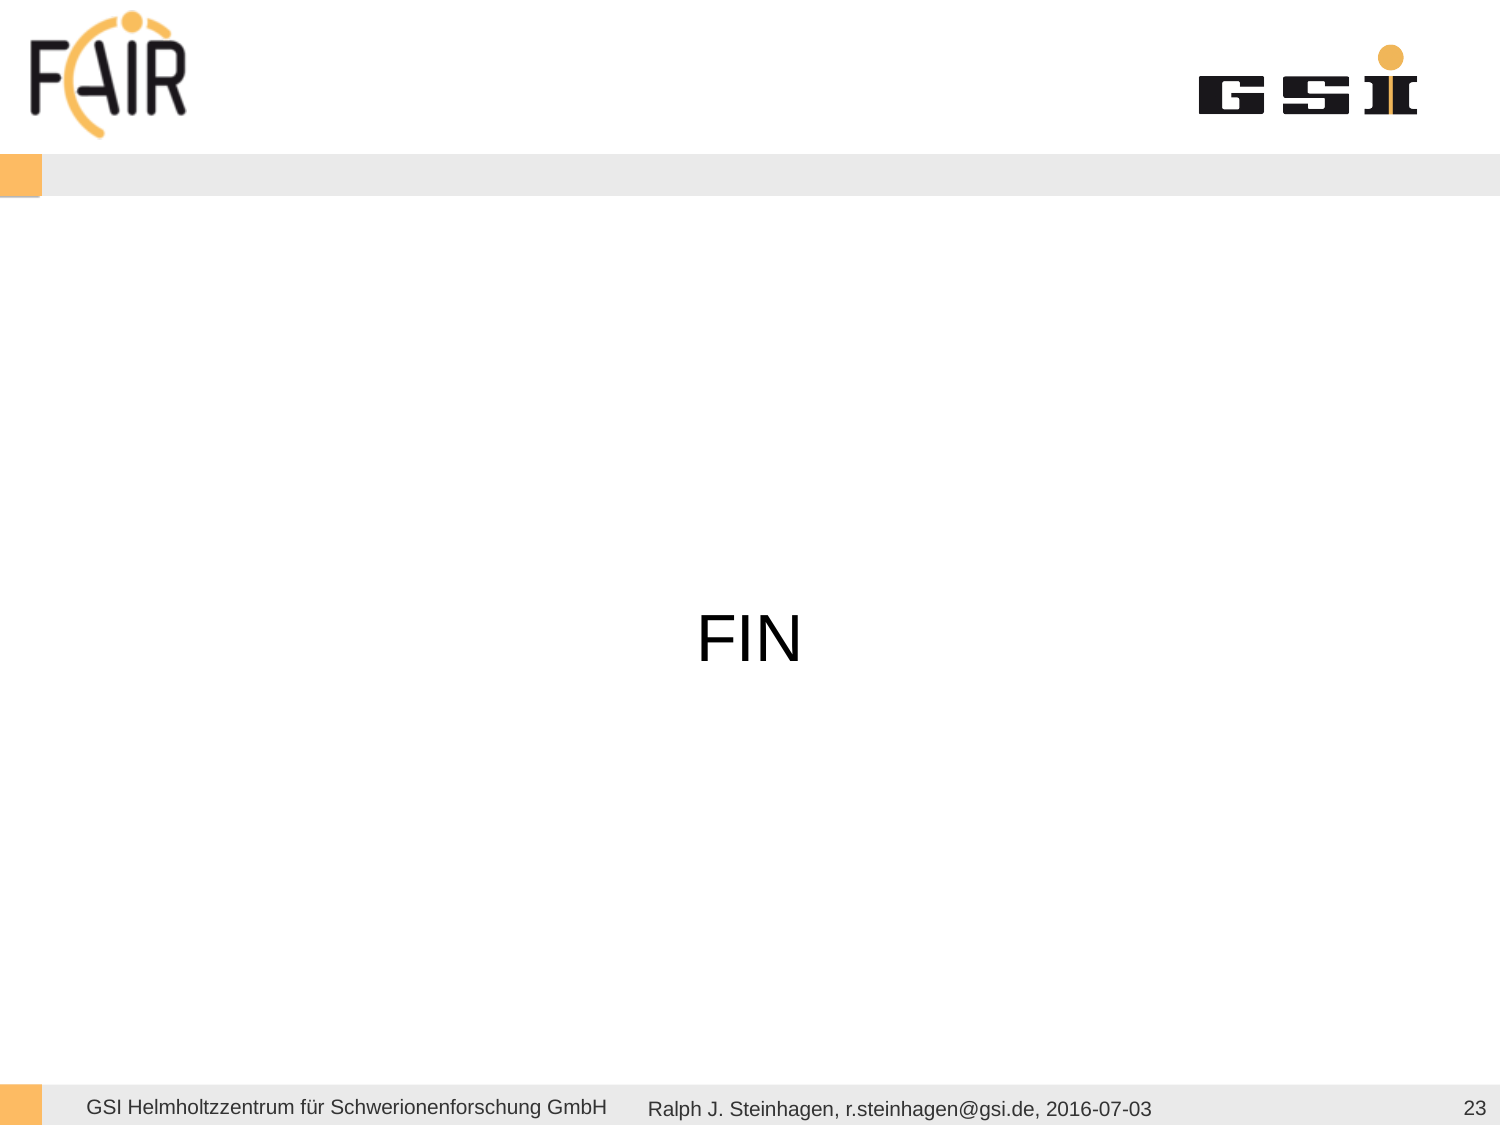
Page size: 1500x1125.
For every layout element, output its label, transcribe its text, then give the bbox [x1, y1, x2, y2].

subtitle FIN [75, 226, 1425, 1050]
picture [30, 9, 187, 141]
picture [1197, 42, 1419, 117]
